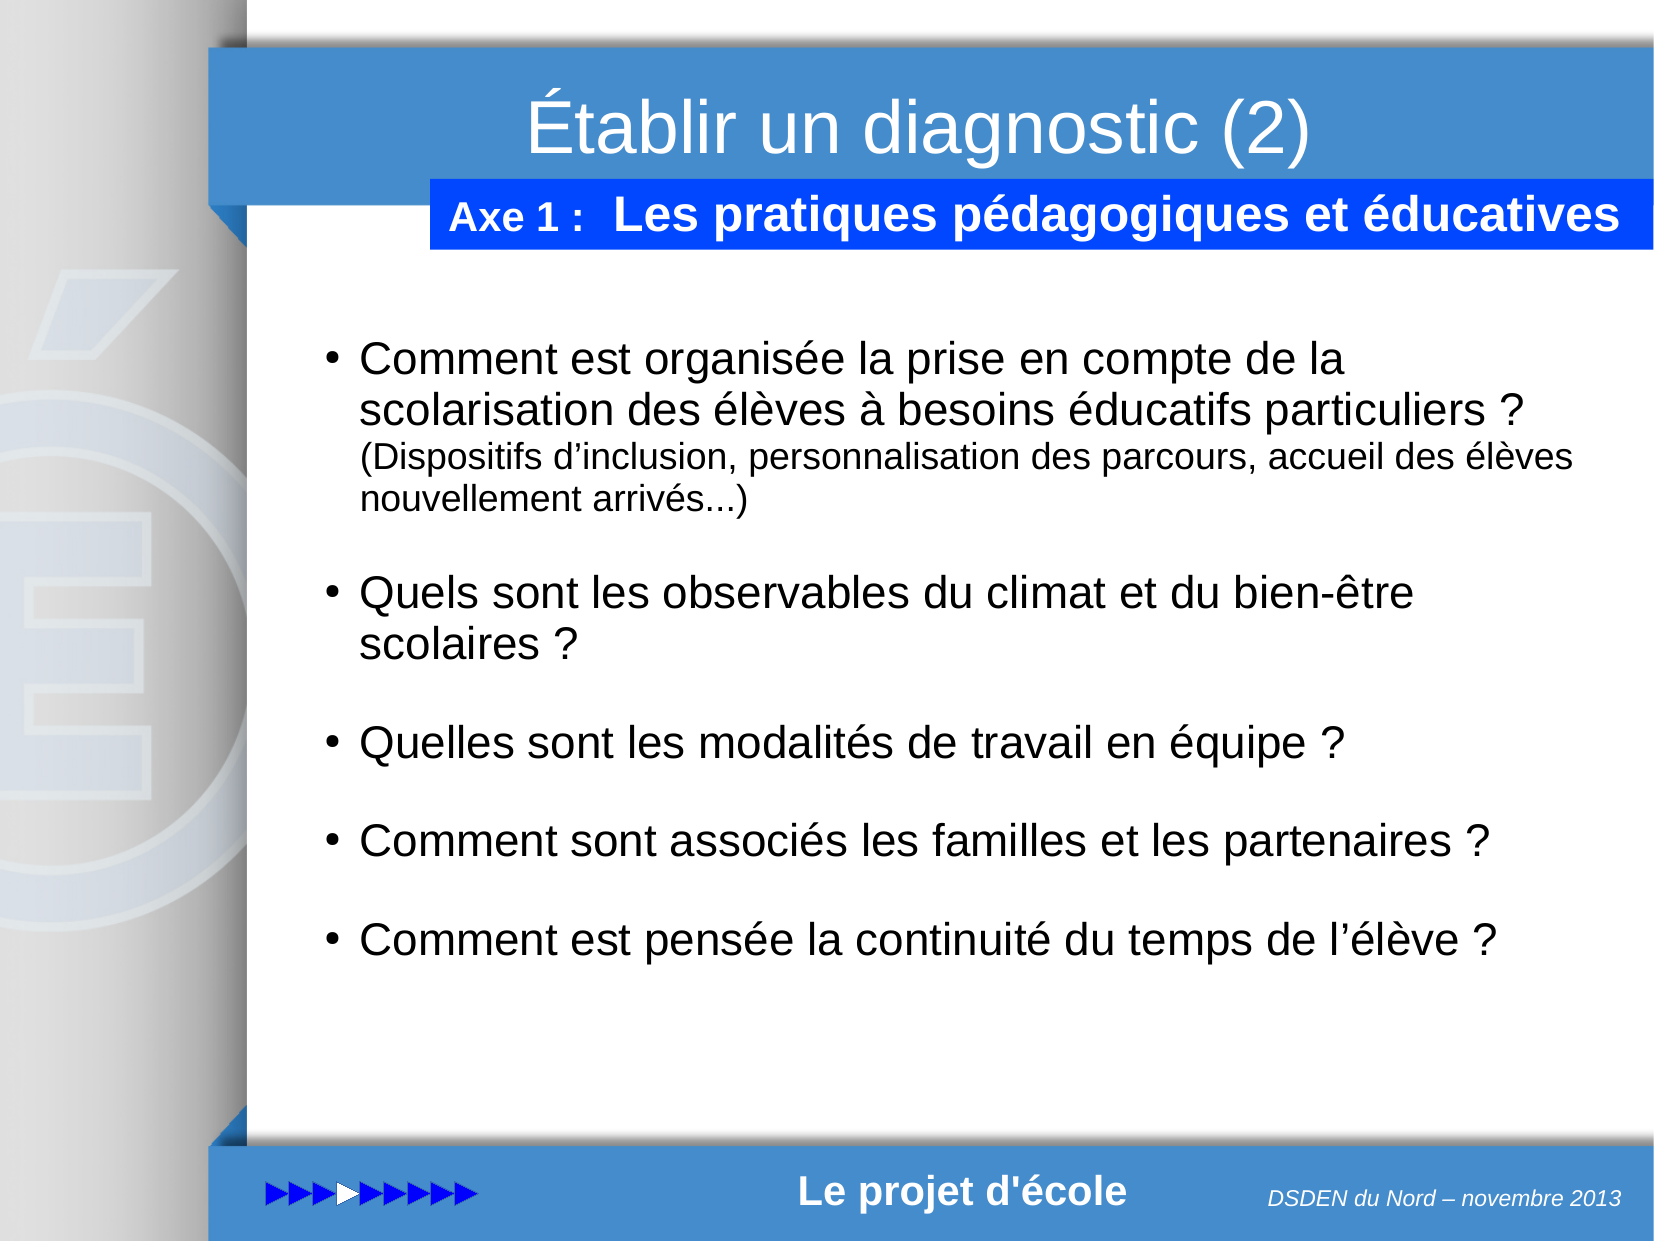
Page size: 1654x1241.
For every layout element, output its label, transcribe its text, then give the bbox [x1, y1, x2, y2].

text_box Axe 1 : Les pratiques pédagogiques et éducatives [430, 178, 1654, 250]
text_box Comment est organisée la prise en compte de la scolarisation des élèves à besoins éducatifs particuliers ?(Dispositifs d’inclusion, personnalisation des parcours, accueil des élèves nouvellement arrivés...) Quels sont les observables du climat et du bien-être scolaires ? Quelles sont les modalités de travail en équipe ? Comment sont associés les familles et les partenaires ? Comment est pensée la continuité du temps de l’élève ? [309, 256, 1596, 973]
picture [0, 0, 1654, 1241]
text_box Le projet d'école [783, 1160, 1143, 1222]
text_box Établir un diagnostic (2) [510, 78, 1447, 178]
text_box [265, 1181, 479, 1206]
text_box DSDEN du Nord – novembre 2013 [1151, 1178, 1637, 1220]
